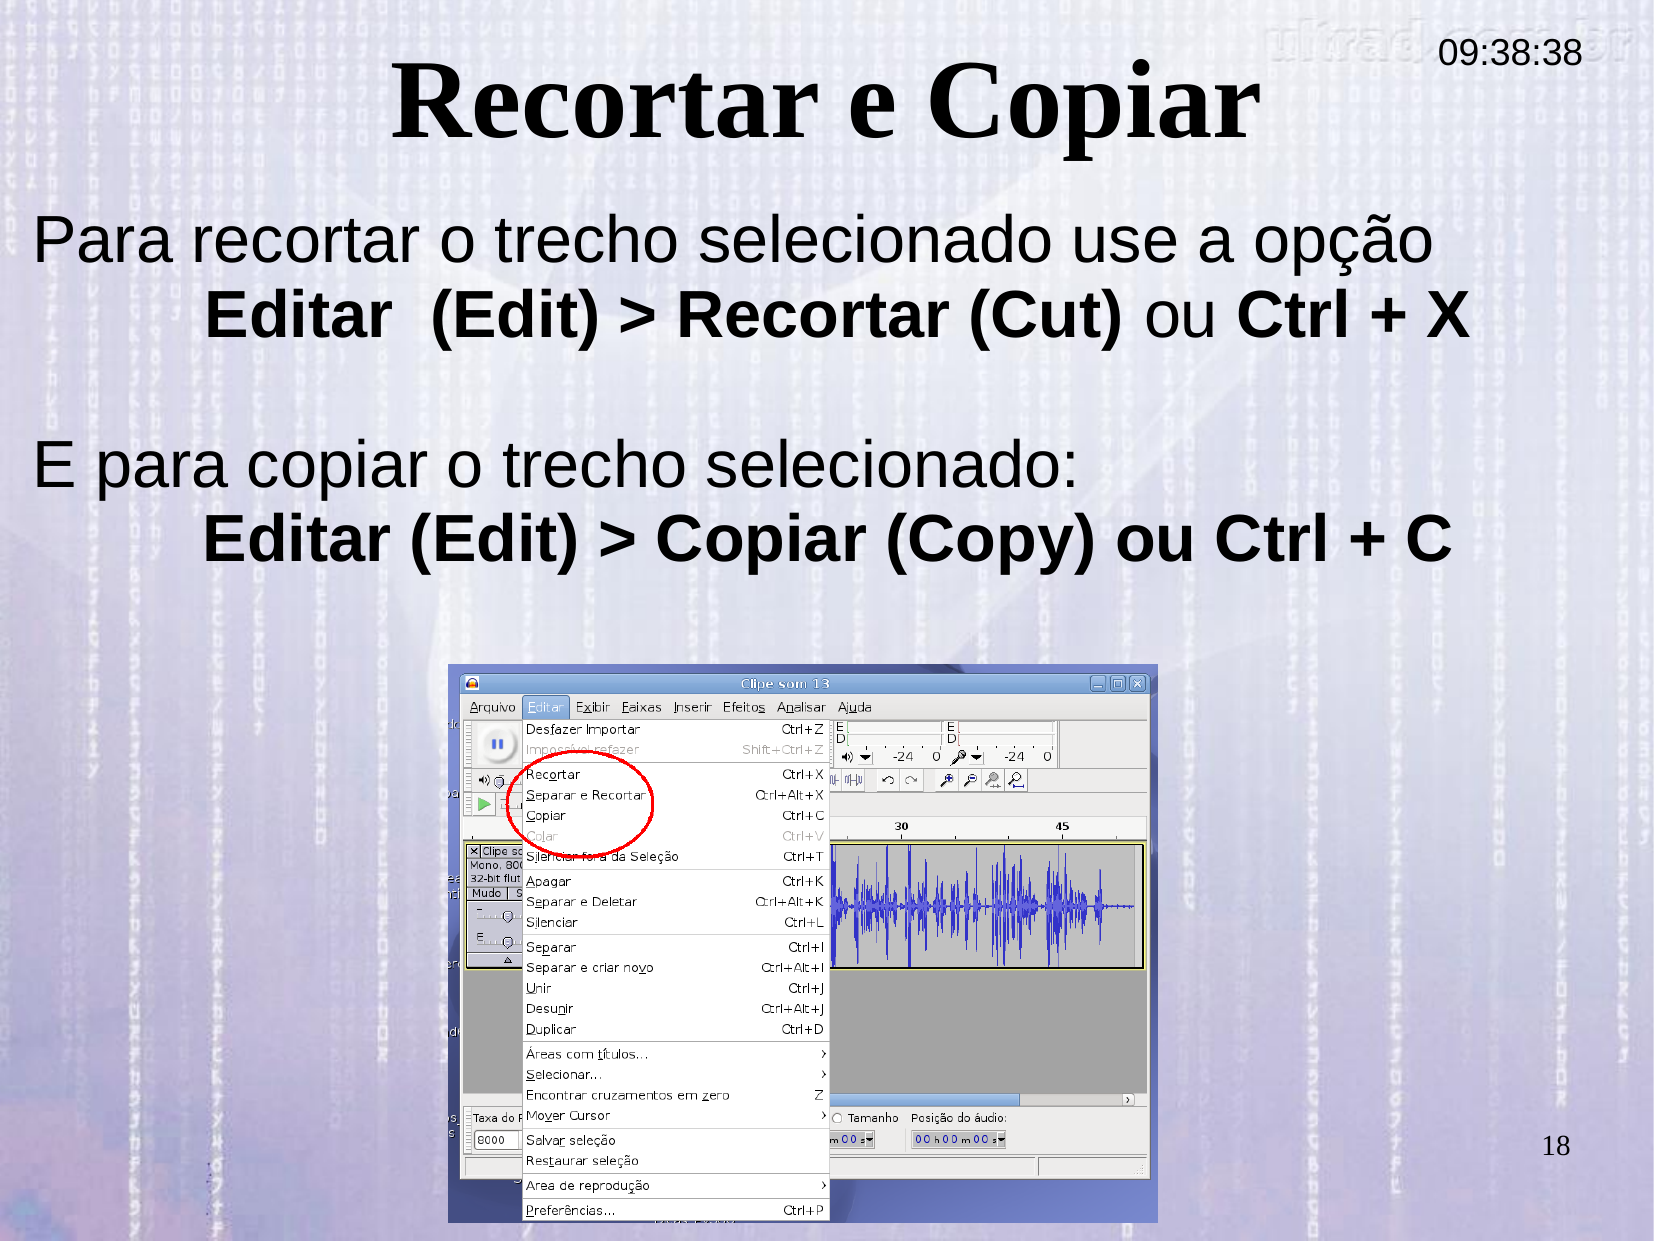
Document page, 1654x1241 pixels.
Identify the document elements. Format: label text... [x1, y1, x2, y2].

text_box Para recortar o trecho selecionado use a opção Editar (Edit) > Recortar (Cut) ou Ctrl + X E para copiar o trecho selecionado: Editar (Edit) > Copiar (Copy) ou Ctrl + C [17, 194, 1641, 584]
text_box Recortar e Copiar [29, 29, 1625, 191]
picture [0, 0, 1654, 1241]
text_box 12:04:17 [1423, 23, 1631, 94]
